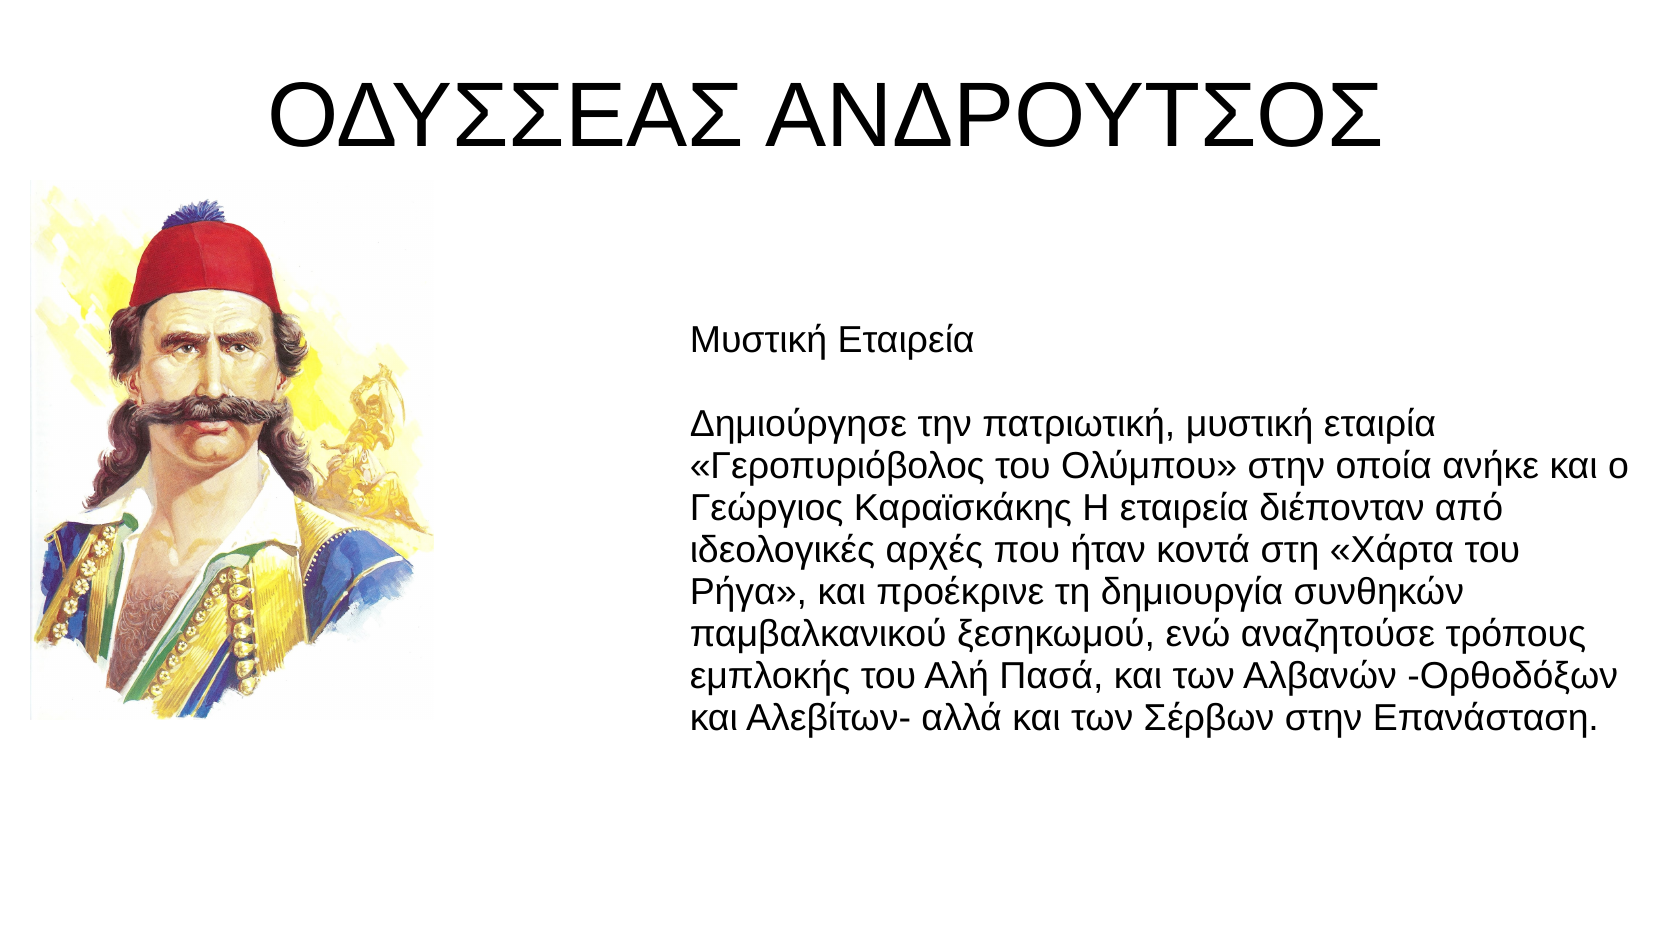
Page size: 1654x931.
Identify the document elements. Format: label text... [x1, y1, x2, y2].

text_box Μυστική Εταιρεία Δημιούργησε την πατριωτική, μυστική εταιρία «Γεροπυριόβολος του Ολύμπου» στην οποία ανήκε και ο Γεώργιος Καραϊσκάκης Η εταιρεία διέπονταν από ιδεολογικές αρχές που ήταν κοντά στη «Χάρτα του Ρήγα», και προέκρινε τη δημιουργία συνθηκών παμβαλκανικού ξεσηκωμού, ενώ αναζητούσε τρόπους εμπλοκής του Αλή Πασά, και των Αλβανών -Ορθοδόξων και Αλεβίτων- αλλά και των Σέρβων στην Επανάσταση. [675, 311, 1648, 746]
title ΟΔΥΣΣΕΑΣ ΑΝΔΡΟΥΤΣΟΣ [82, 37, 1571, 193]
picture [30, 180, 434, 721]
